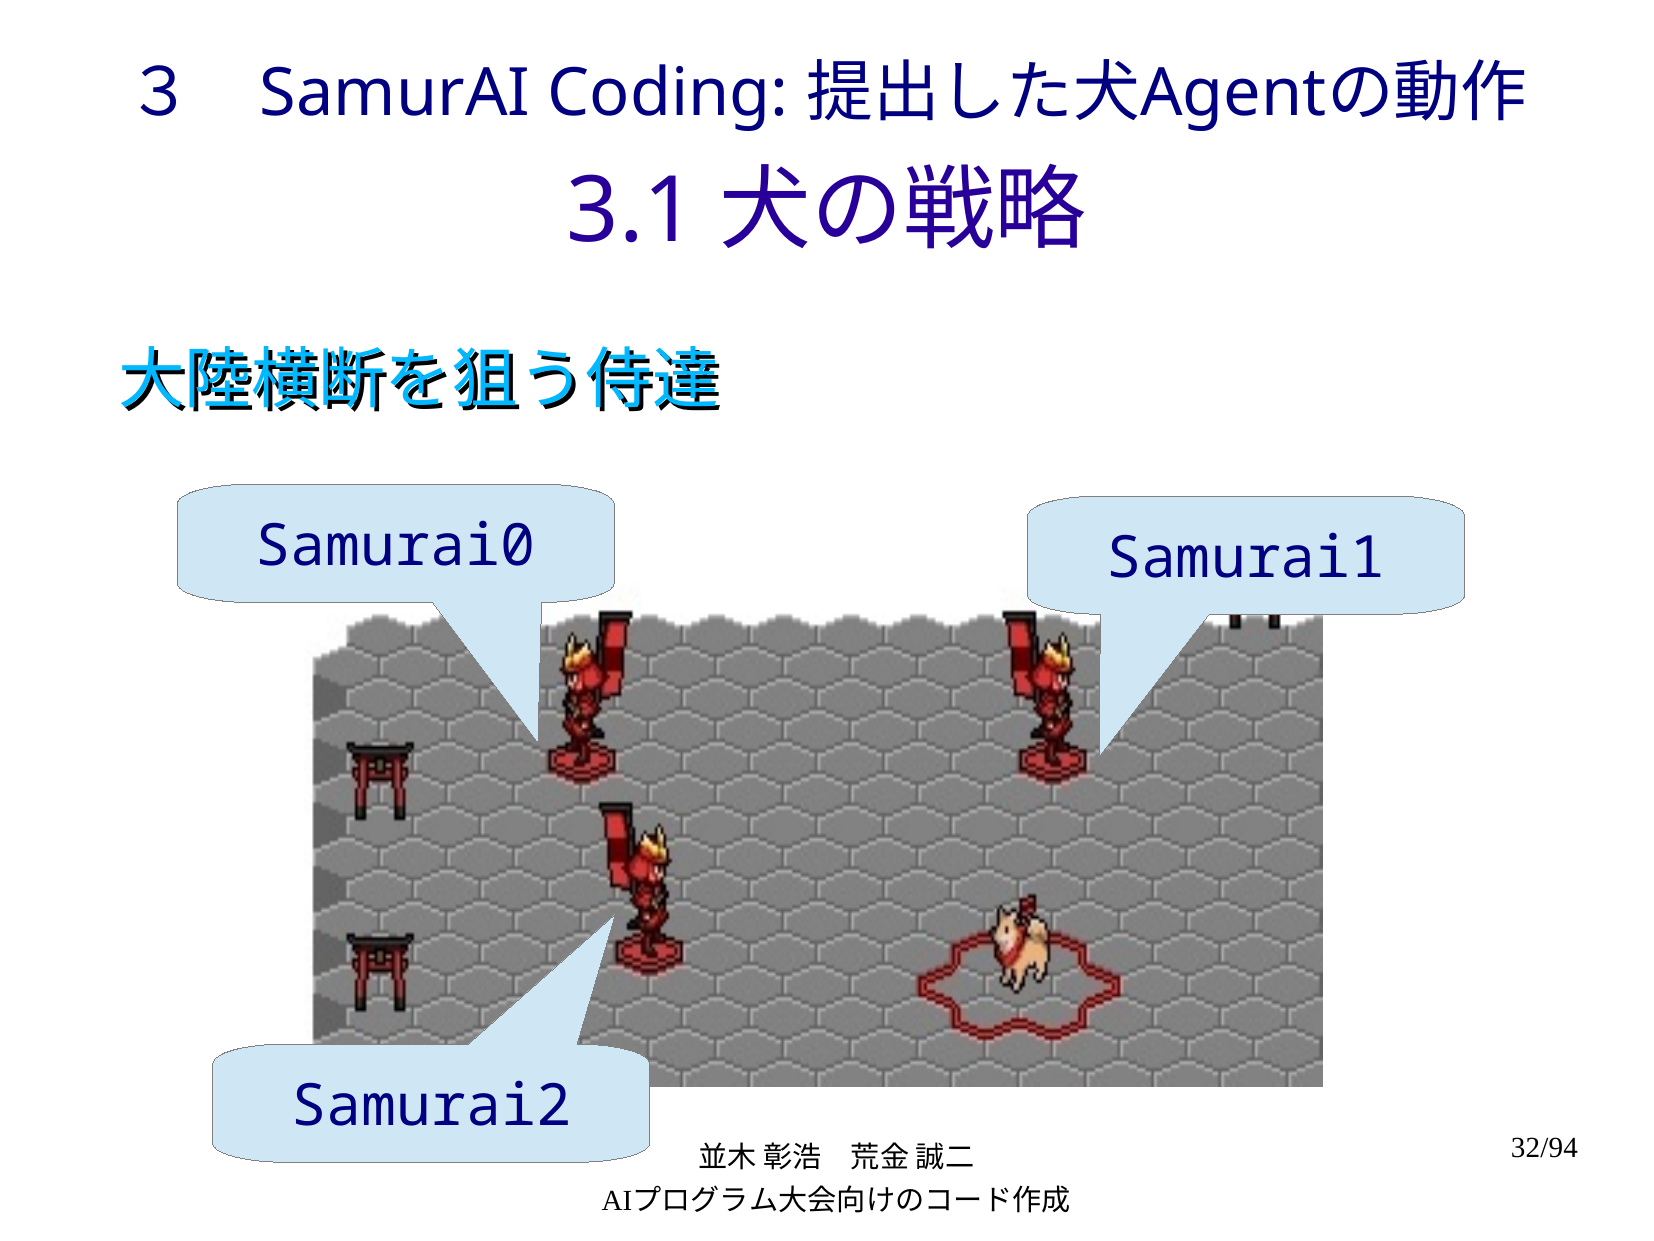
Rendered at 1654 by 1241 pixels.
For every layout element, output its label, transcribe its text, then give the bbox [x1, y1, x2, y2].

text_box Samurai1 [1027, 496, 1465, 757]
picture [283, 531, 1323, 1087]
text_box Samurai2 [212, 913, 650, 1163]
list 大陸横断を狙う侍達 [118, 324, 1571, 1045]
title ３ SamurAI Coding: 提出した犬Agentの動作3.1 犬の戦略 [82, 49, 1571, 257]
text_box Samurai0 [177, 484, 615, 743]
